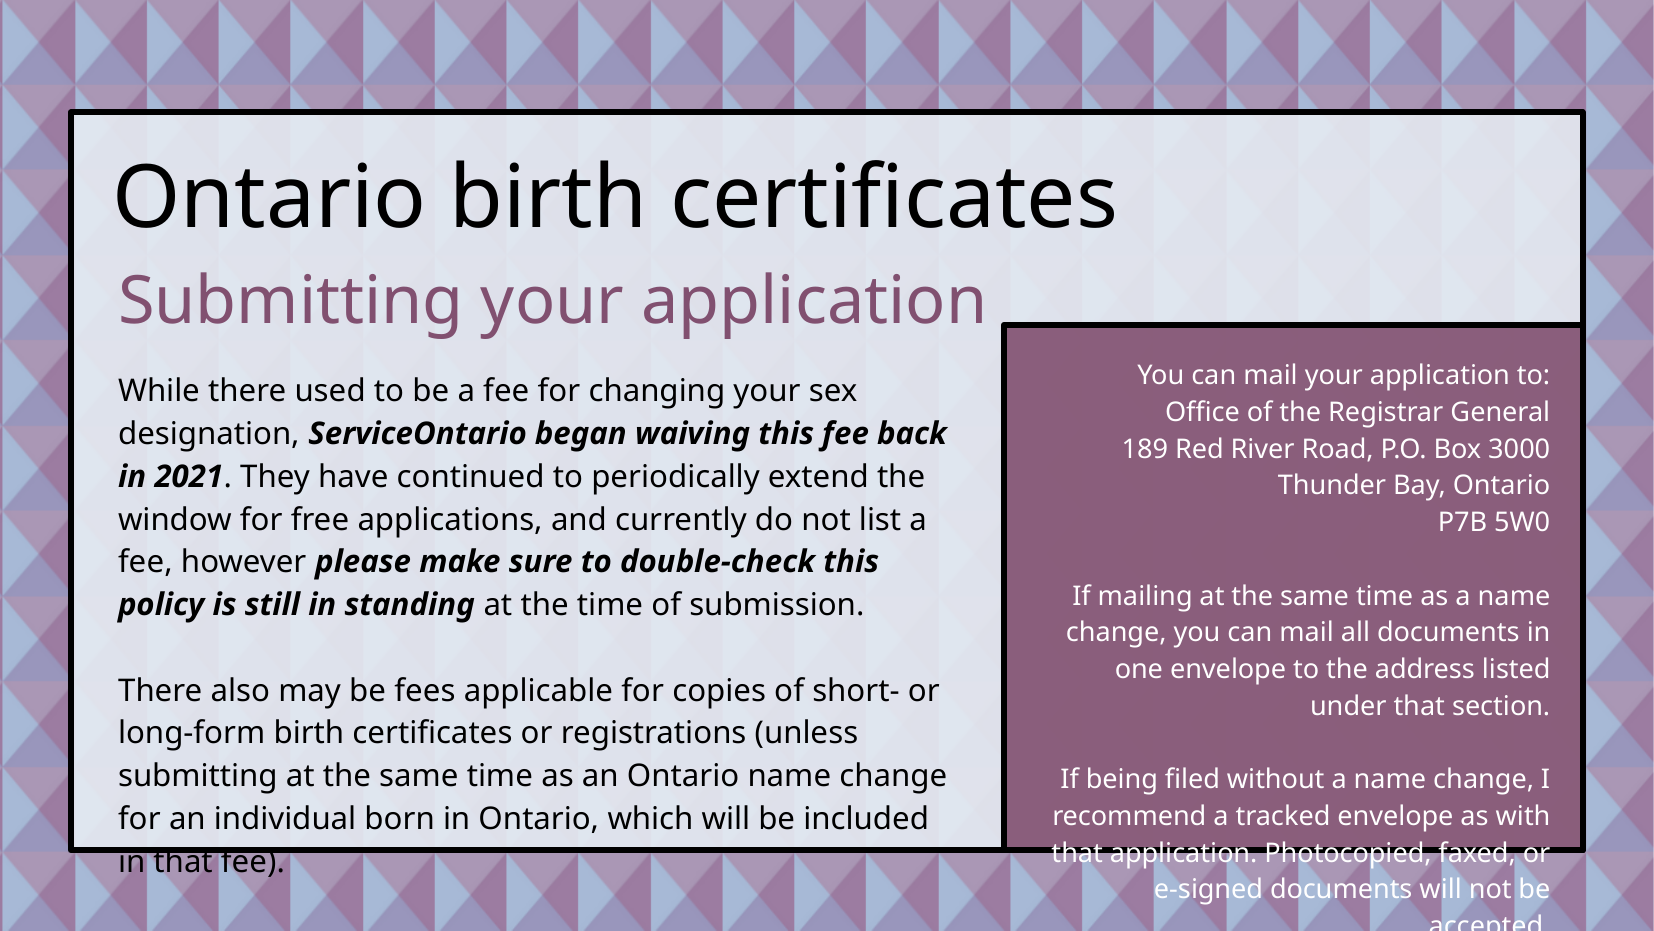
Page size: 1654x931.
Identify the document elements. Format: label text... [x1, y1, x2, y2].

text_box [70, 112, 1583, 851]
text_box While there used to be a fee for changing your sex designation, ServiceOntario began waiving this fee back in 2021. They have continued to periodically extend the window for free applications, and currently do not list a fee, however please make sure to double-check this policy is still in standing at the time of submission. There also may be fees applicable for copies of short- or long-form birth certificates or registrations (unless submitting at the same time as an Ontario name change for an individual born in Ontario, which will be included in that fee). [118, 368, 951, 759]
title Submitting your application [118, 251, 1099, 343]
text_box [1269, 845, 1276, 851]
title Ontario birth certificates [112, 141, 1223, 247]
picture [1530, 922, 1538, 931]
picture [0, 0, 1654, 931]
text_box You can mail your application to: Office of the Registrar General 189 Red River Road, P.O. Box 3000 Thunder Bay, Ontario P7B 5W0 If mailing at the same time as a name change, you can mail all documents in one envelope to the address listed under that section. If being filed without a name change, I recommend a tracked envelope as with that application. Photocopied, faxed, or e-signed documents will not be accepted. [1033, 348, 1565, 821]
picture [1490, 922, 1498, 931]
